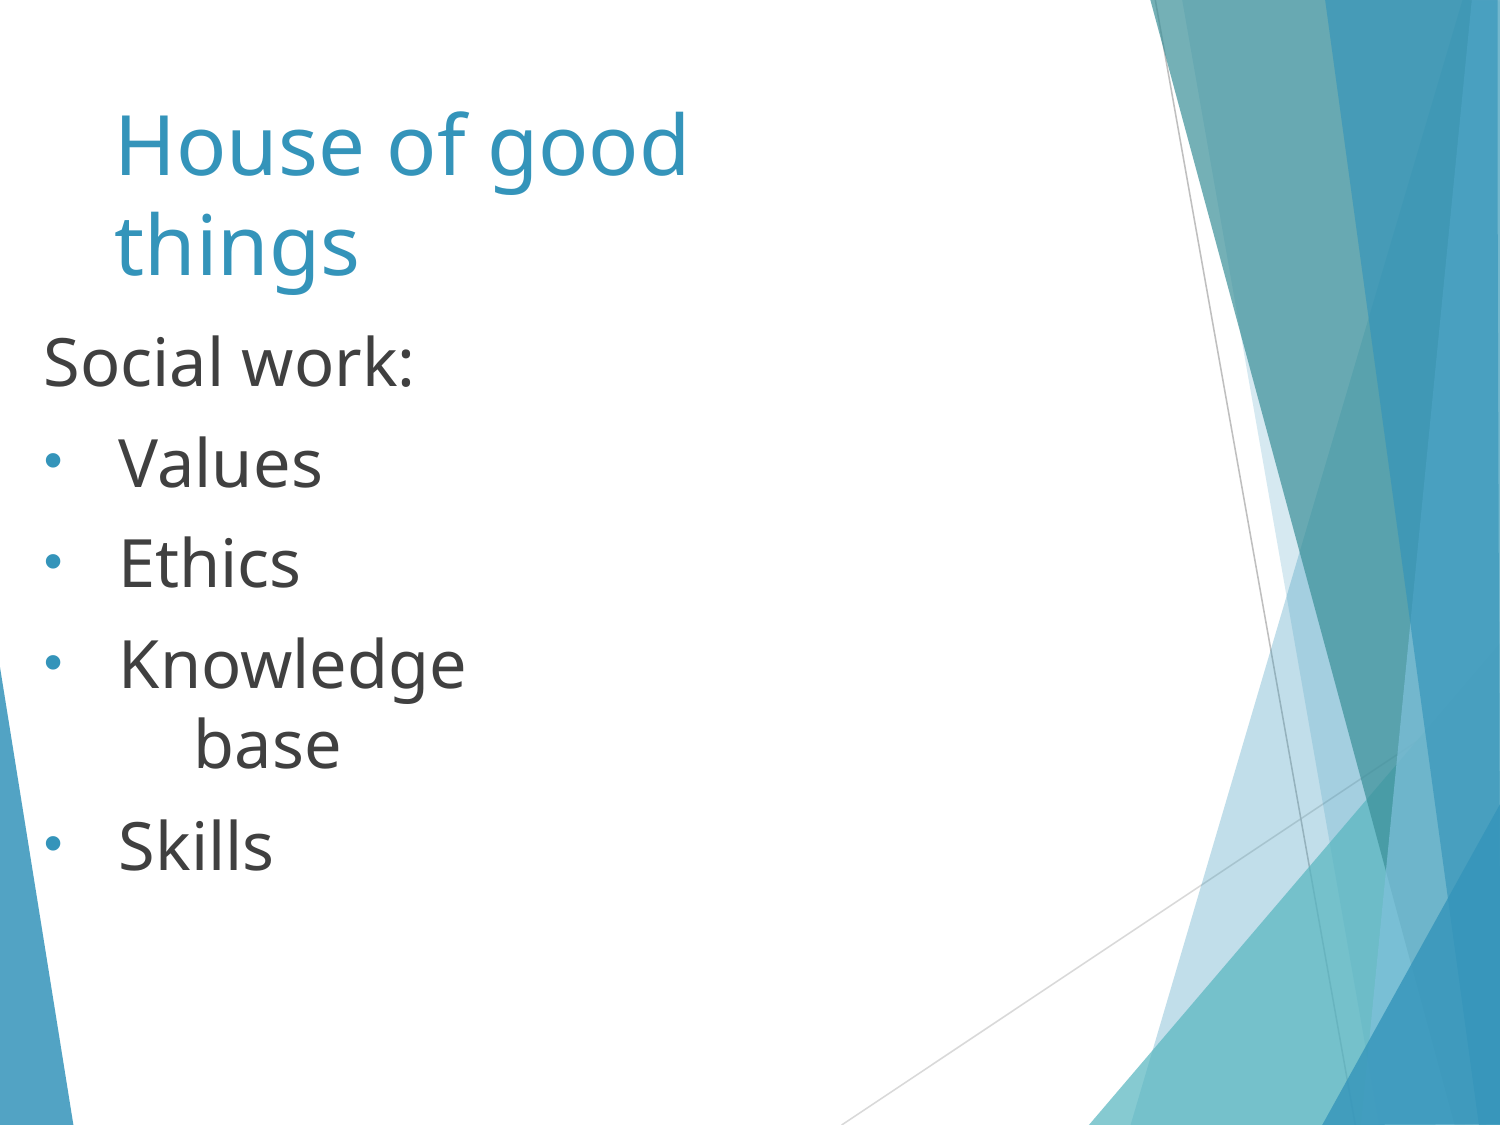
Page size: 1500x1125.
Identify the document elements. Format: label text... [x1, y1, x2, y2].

list Social work: Values Ethics Knowledge base Skills [28, 311, 558, 948]
title House of good things [99, 84, 932, 295]
